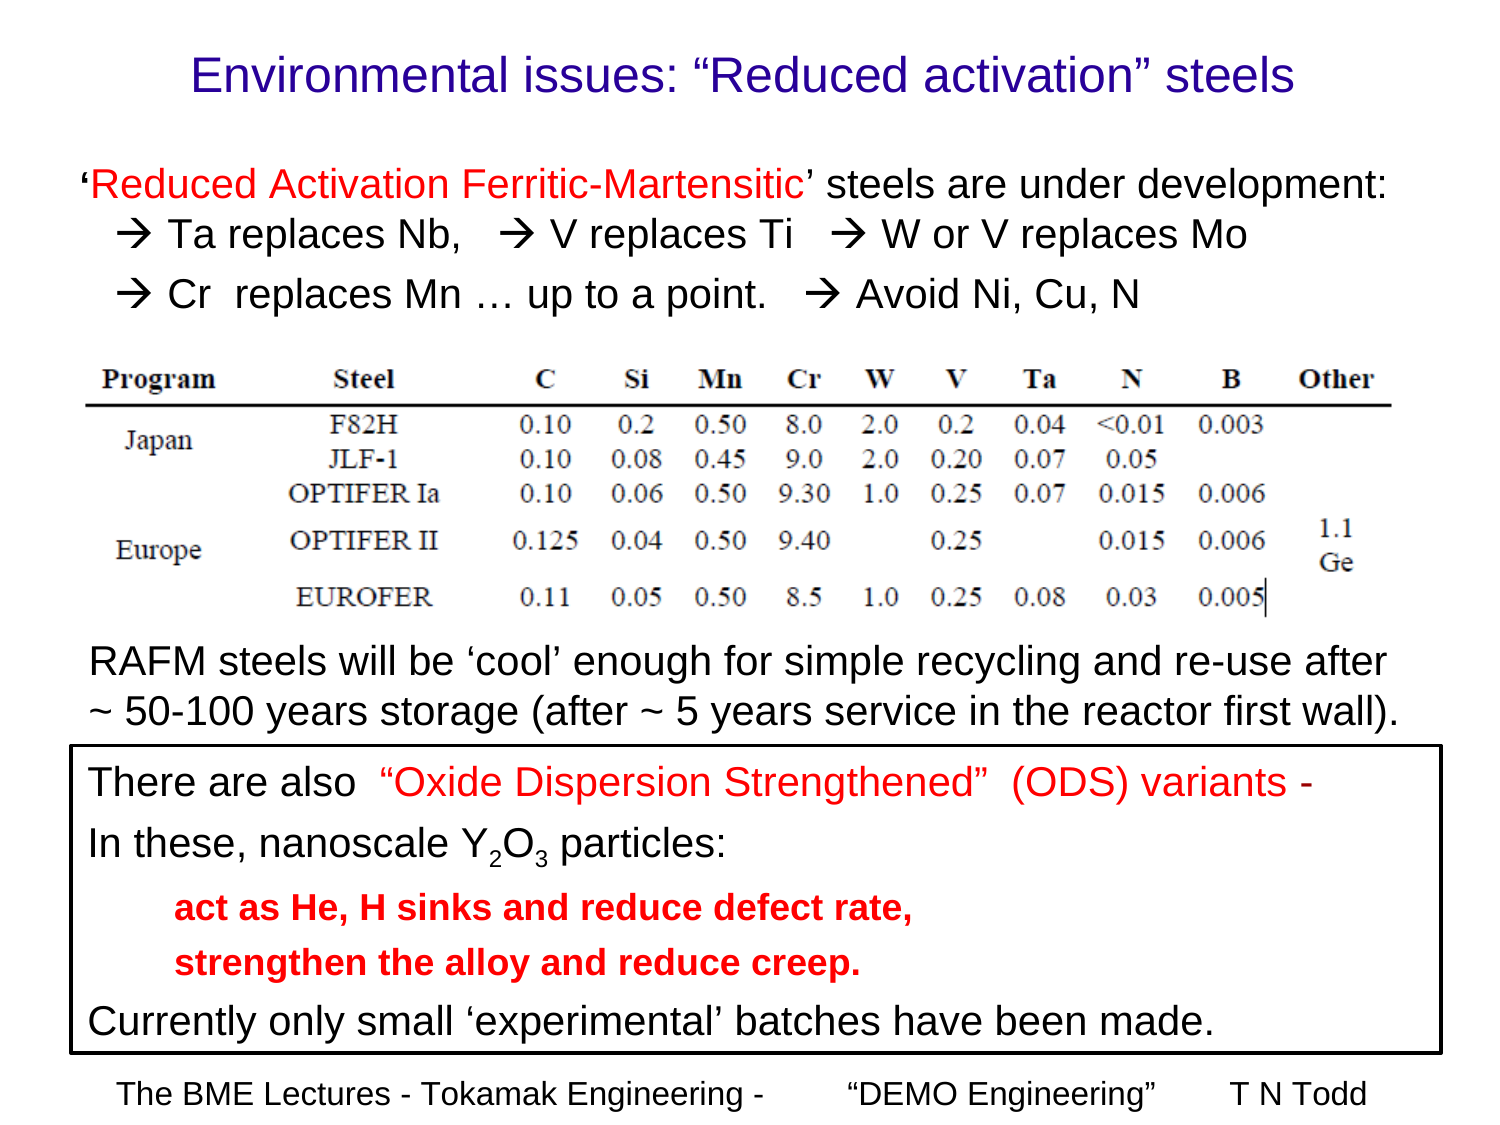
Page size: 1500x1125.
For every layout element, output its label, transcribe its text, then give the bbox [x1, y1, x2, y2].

text_box There are also “Oxide Dispersion Strengthened” (ODS) variants - In these, nanoscale Y2O3 particles: act as He, H sinks and reduce defect rate, strengthen the alloy and reduce creep. Currently only small ‘experimental’ batches have been made. [70, 745, 1442, 1054]
text_box RAFM steels will be ‘cool’ enough for simple recycling and re-use after ~ 50-100 years storage (after ~ 5 years service in the reactor first wall). [73, 625, 1433, 742]
text_box Environmental issues: “Reduced activation” steels [69, 7, 1418, 138]
text_box ‘Reduced Activation Ferritic-Martensitic’ steels are under development:  Ta replaces Nb,  V replaces Ti  W or V replaces Mo  Cr replaces Mn … up to a point.  Avoid Ni, Cu, N [64, 148, 1424, 325]
picture [70, 345, 1409, 621]
